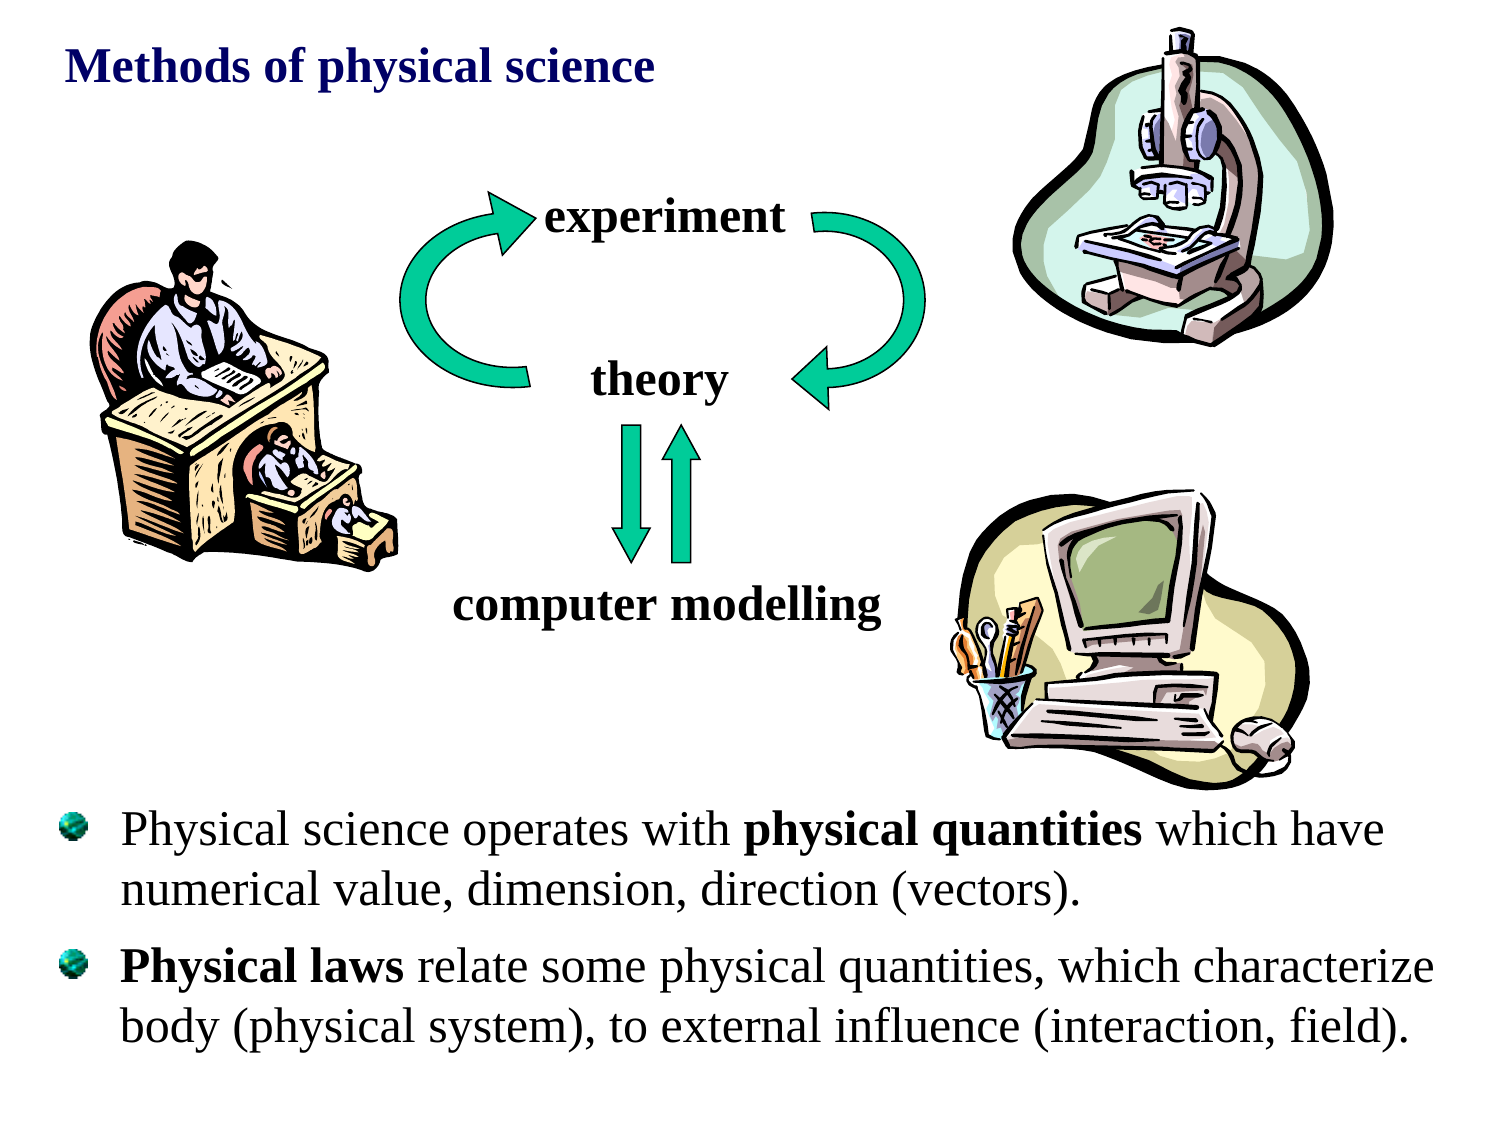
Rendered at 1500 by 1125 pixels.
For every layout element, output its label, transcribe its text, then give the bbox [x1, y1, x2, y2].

picture [59, 812, 88, 841]
text_box experiment [529, 174, 801, 251]
picture [59, 949, 88, 979]
text_box Physical science operates with physical quantities which have numerical value, dimension, direction (vectors). [105, 787, 1413, 923]
text_box theory [575, 337, 744, 413]
text_box computer modelling [437, 562, 897, 638]
picture [950, 487, 1313, 787]
picture [1012, 24, 1337, 351]
picture [87, 237, 402, 576]
text_box Physical laws relate some physical quantities, which characterize body (physical system), to external influence (interaction, field). [104, 924, 1464, 1061]
text_box Methods of physical science [49, 24, 671, 101]
